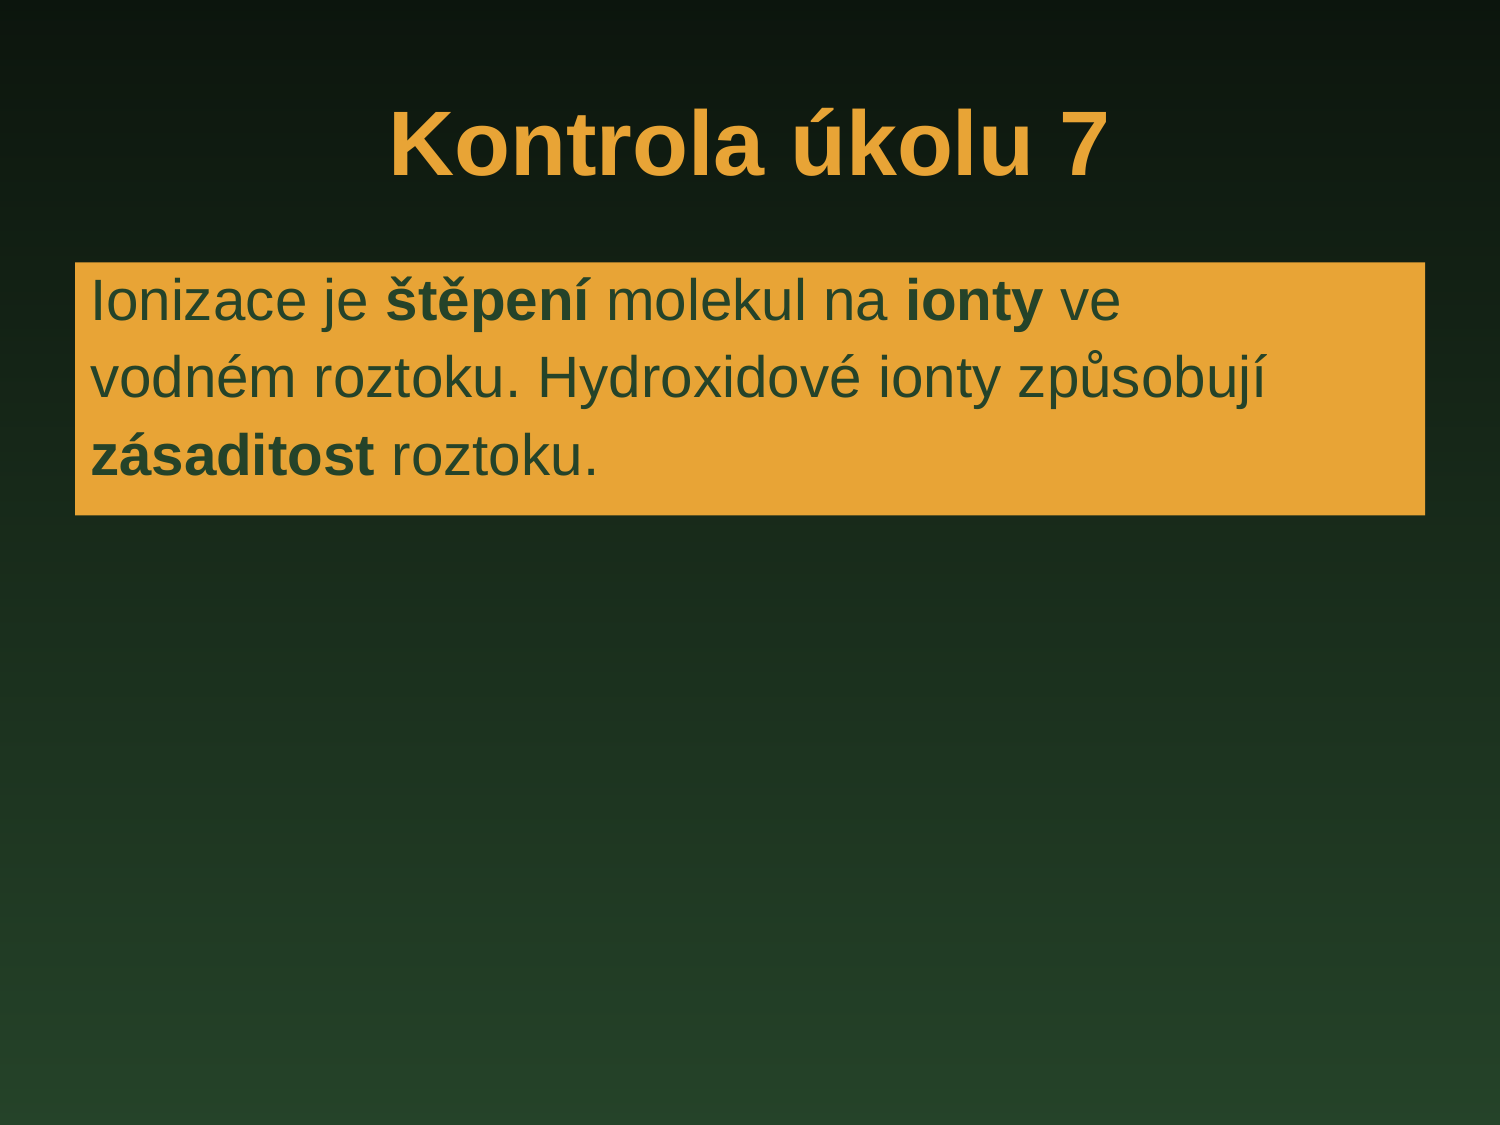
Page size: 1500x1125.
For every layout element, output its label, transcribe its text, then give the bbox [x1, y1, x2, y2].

list Ionizace je štěpení molekul na ionty ve vodném roztoku. Hydroxidové ionty způsobují zásaditost roztoku. [75, 262, 1426, 516]
title Kontrola úkolu 7 [75, 45, 1426, 233]
